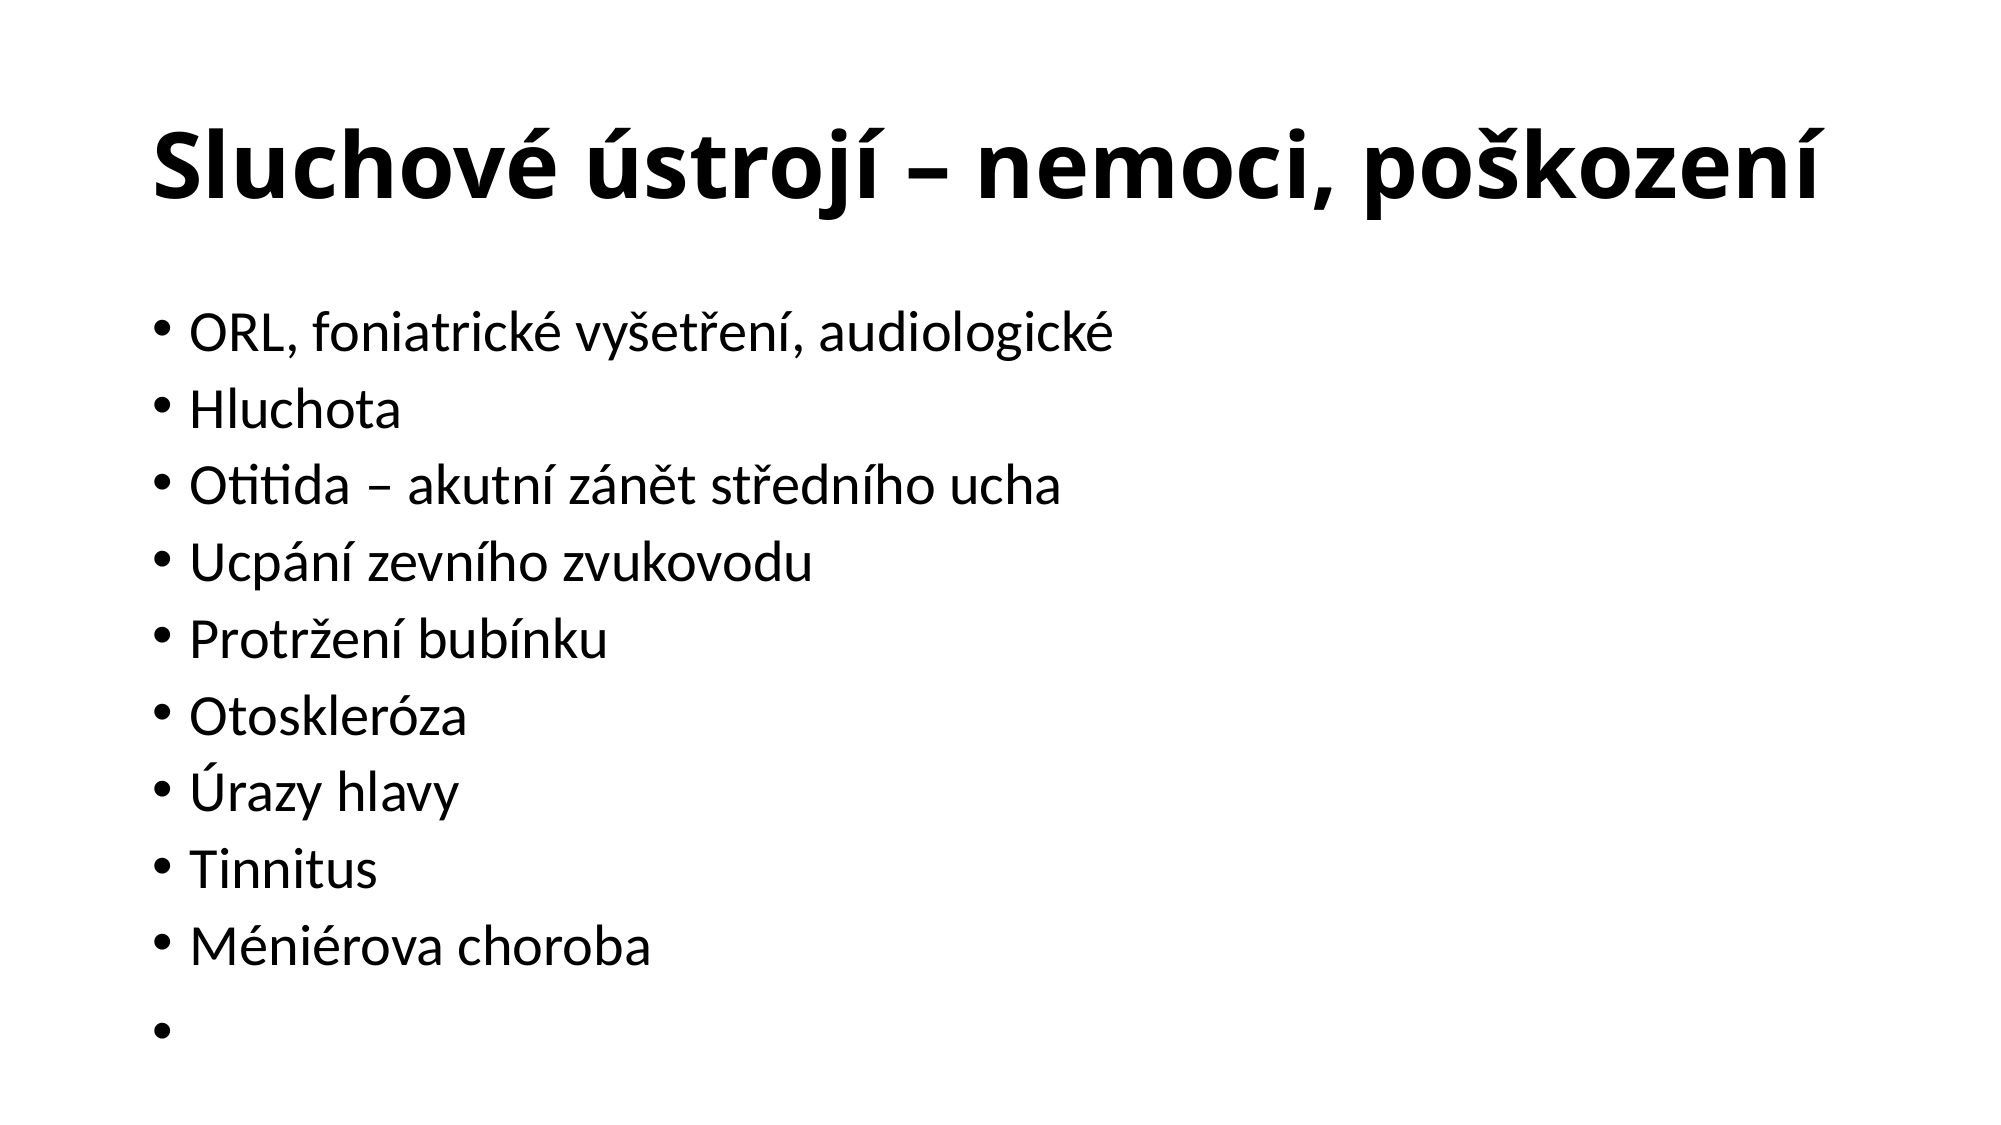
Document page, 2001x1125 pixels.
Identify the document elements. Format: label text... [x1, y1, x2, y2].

list ORL, foniatrické vyšetření, audiologické Hluchota Otitida – akutní zánět středního ucha Ucpání zevního zvukovodu Protržení bubínku Otoskleróza Úrazy hlavy Tinnitus Méniérova choroba [137, 299, 1863, 1014]
title Sluchové ústrojí – nemoci, poškození [137, 59, 1863, 278]
